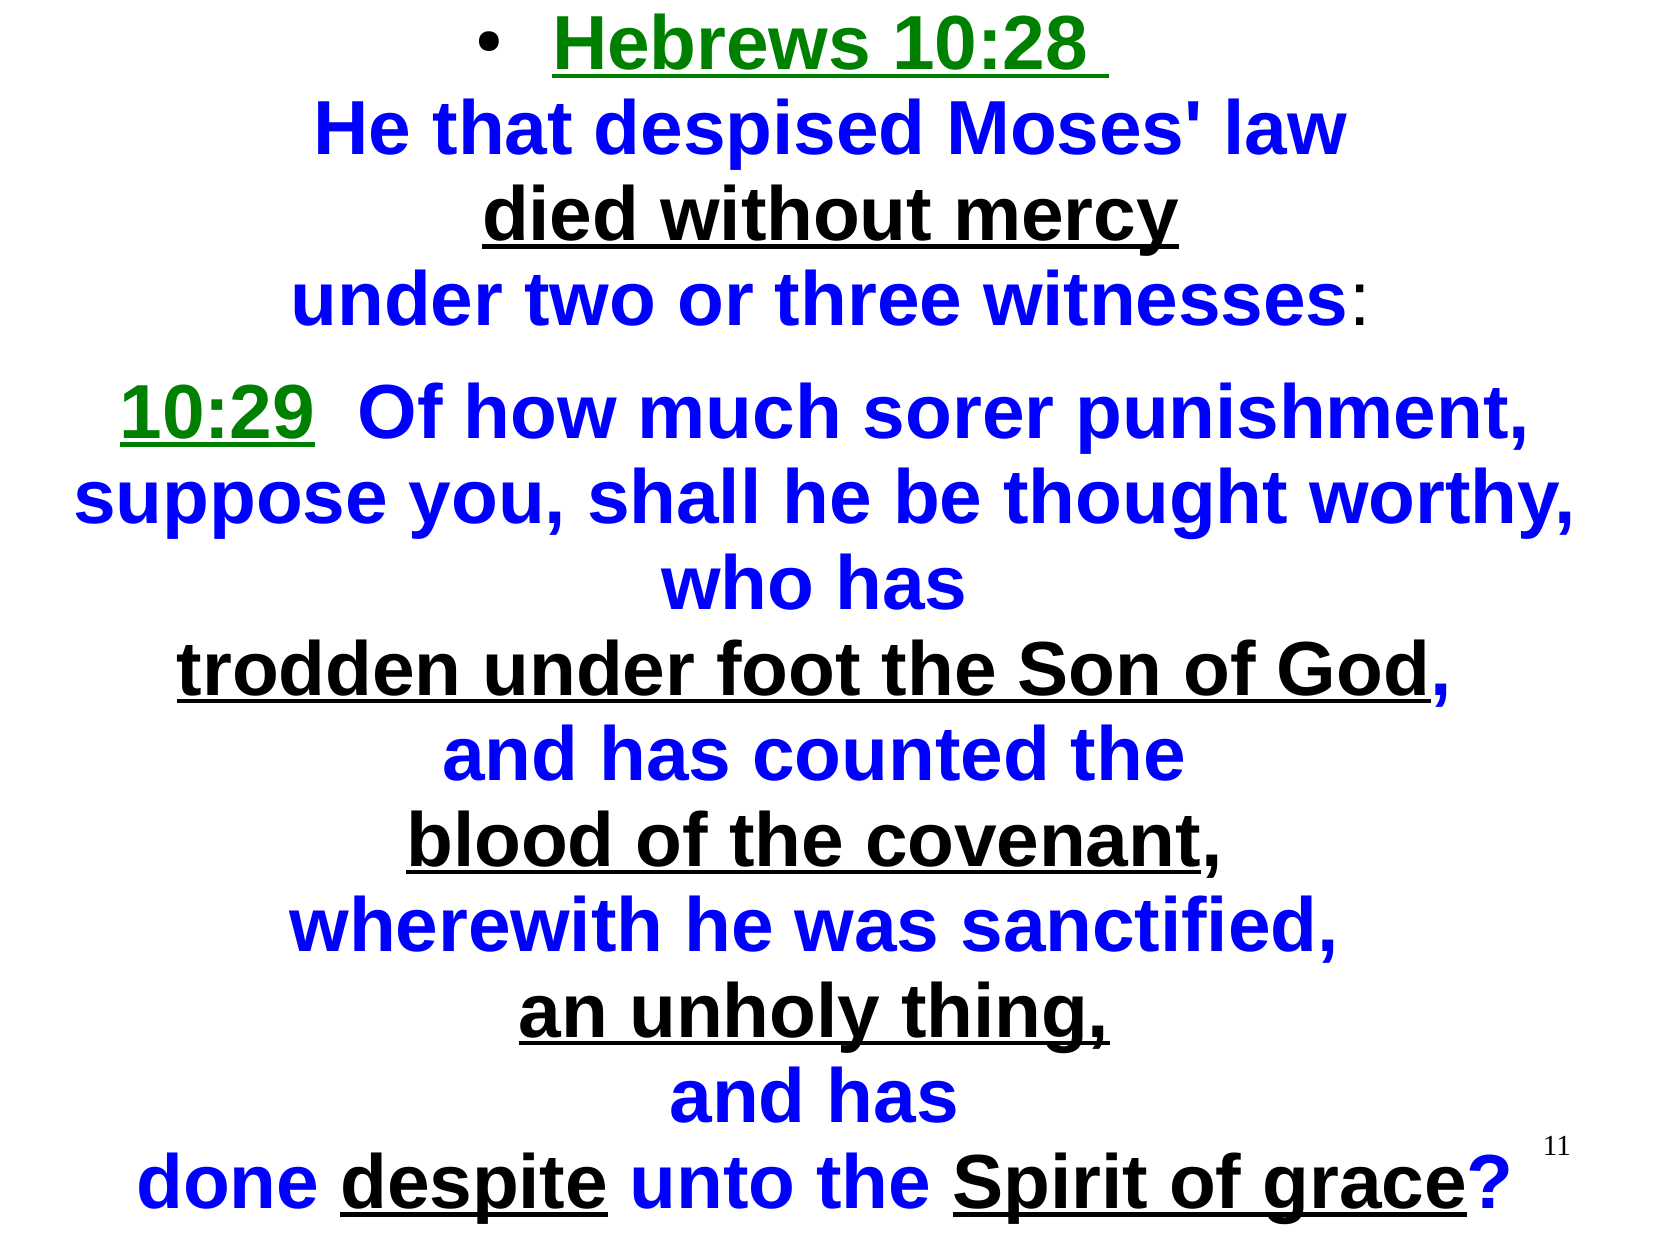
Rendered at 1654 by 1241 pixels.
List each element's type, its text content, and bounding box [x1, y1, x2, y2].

list Hebrews 10:28 He that despised Moses' law died without mercy under two or three witnesses: 10:29 Of how much sorer punishment, suppose you, shall he be thought worthy, who has trodden under foot the Son of God, and has counted the blood of the covenant, wherewith he was sanctified, an unholy thing, and has done despite unto the Spirit of grace? [0, 0, 1651, 1238]
